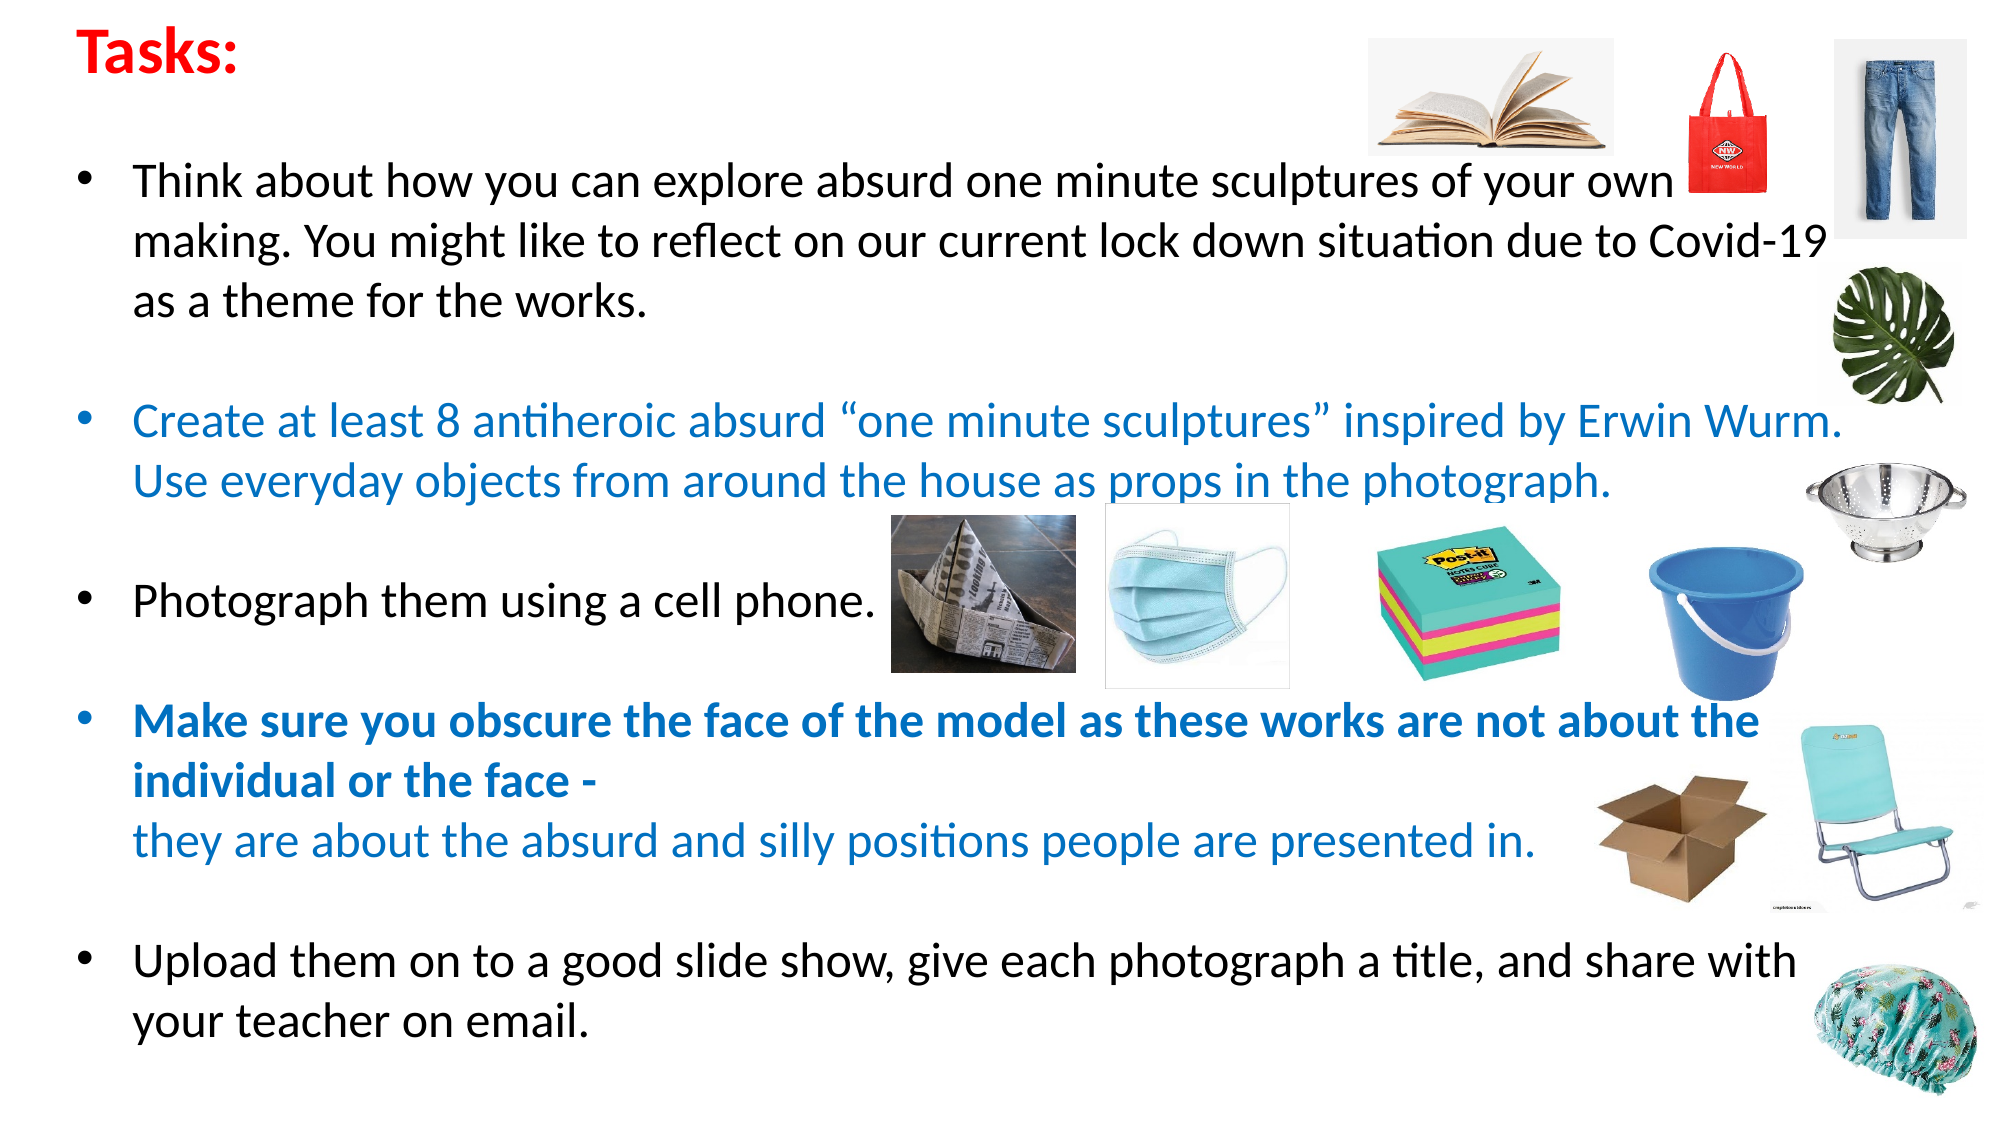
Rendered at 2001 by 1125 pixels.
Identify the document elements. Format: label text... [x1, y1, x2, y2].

picture [1834, 39, 1967, 239]
text_box Tasks: Think about how you can explore absurd one minute sculptures of your own making. You might like to reflect on our current lock down situation due to Covid-19 as a theme for the works. Create at least 8 antiheroic absurd “one minute sculptures” inspired by Erwin Wurm. Use everyday objects from around the house as props in the photograph. Photograph them using a cell phone. Make sure you obscure the face of the model as these works are not about the individual or the face - they are about the absurd and silly positions people are presented in. Upload them on to a good slide show, give each photograph a title, and share with your teacher on email. [61, 0, 1862, 1055]
picture [1105, 503, 1290, 689]
picture [1654, 46, 1805, 197]
picture [1594, 462, 1984, 913]
picture [891, 515, 1076, 673]
picture [1368, 38, 1614, 156]
picture [1817, 262, 1962, 406]
picture [1797, 934, 1987, 1123]
picture [1368, 503, 1568, 703]
